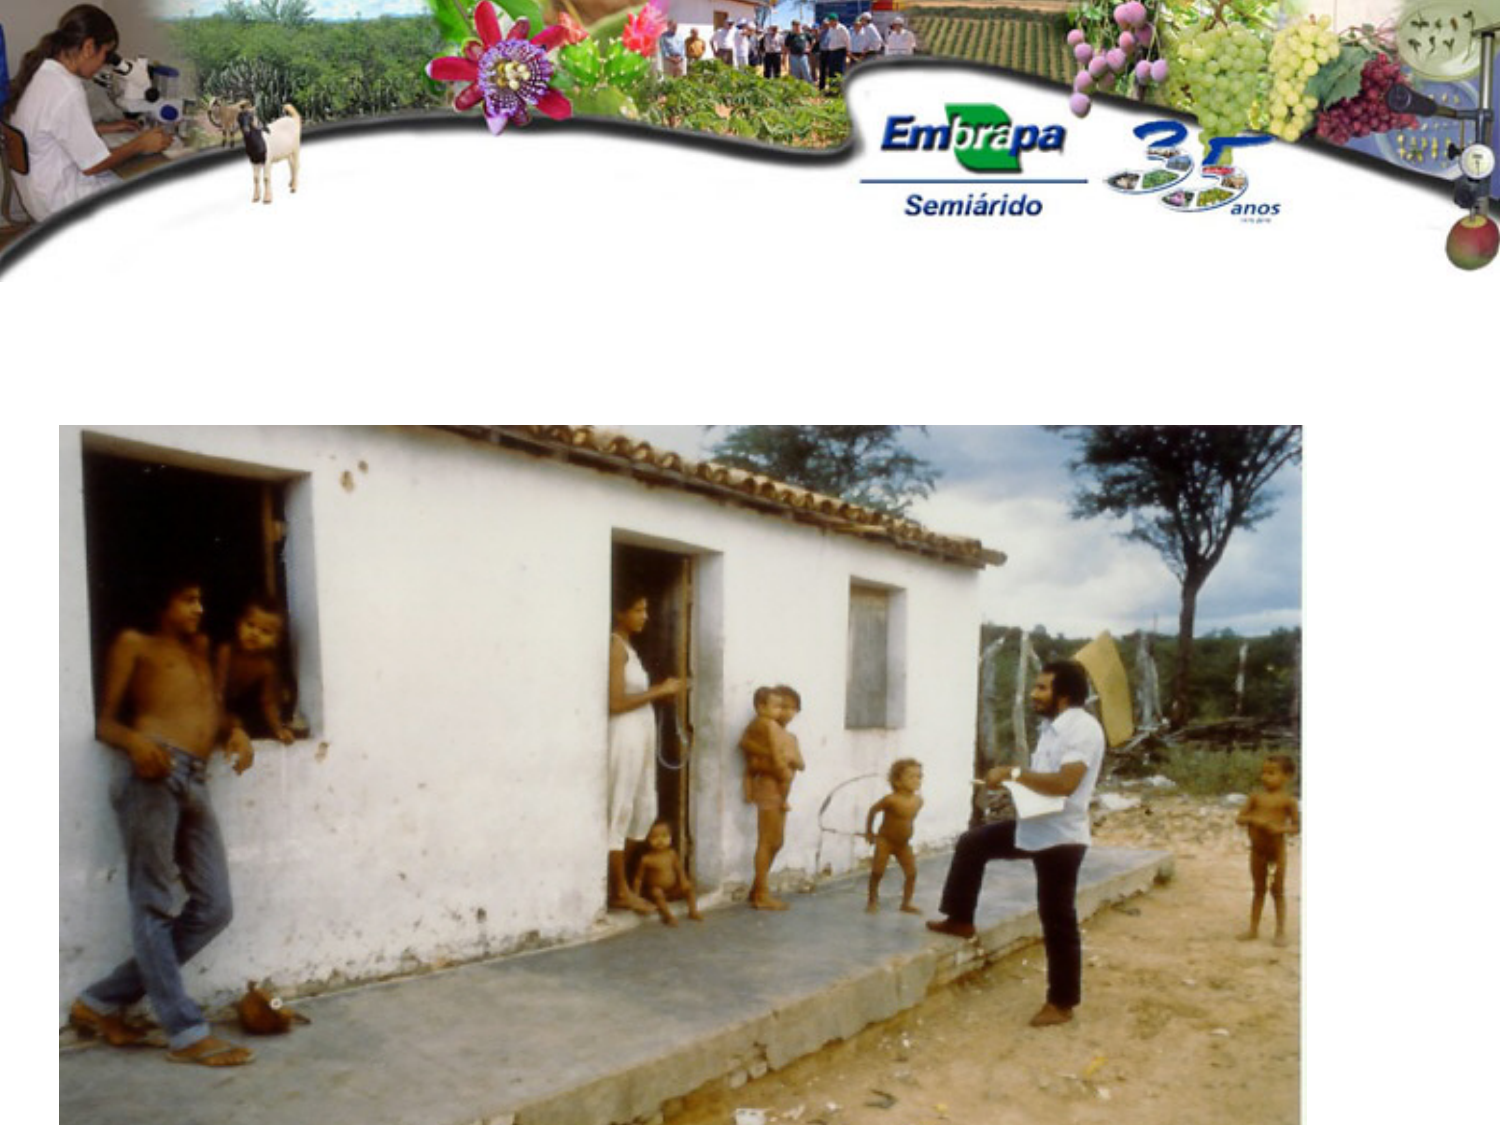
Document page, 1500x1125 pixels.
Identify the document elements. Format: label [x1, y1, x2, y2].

picture [59, 425, 1307, 1125]
picture [0, 0, 1500, 282]
